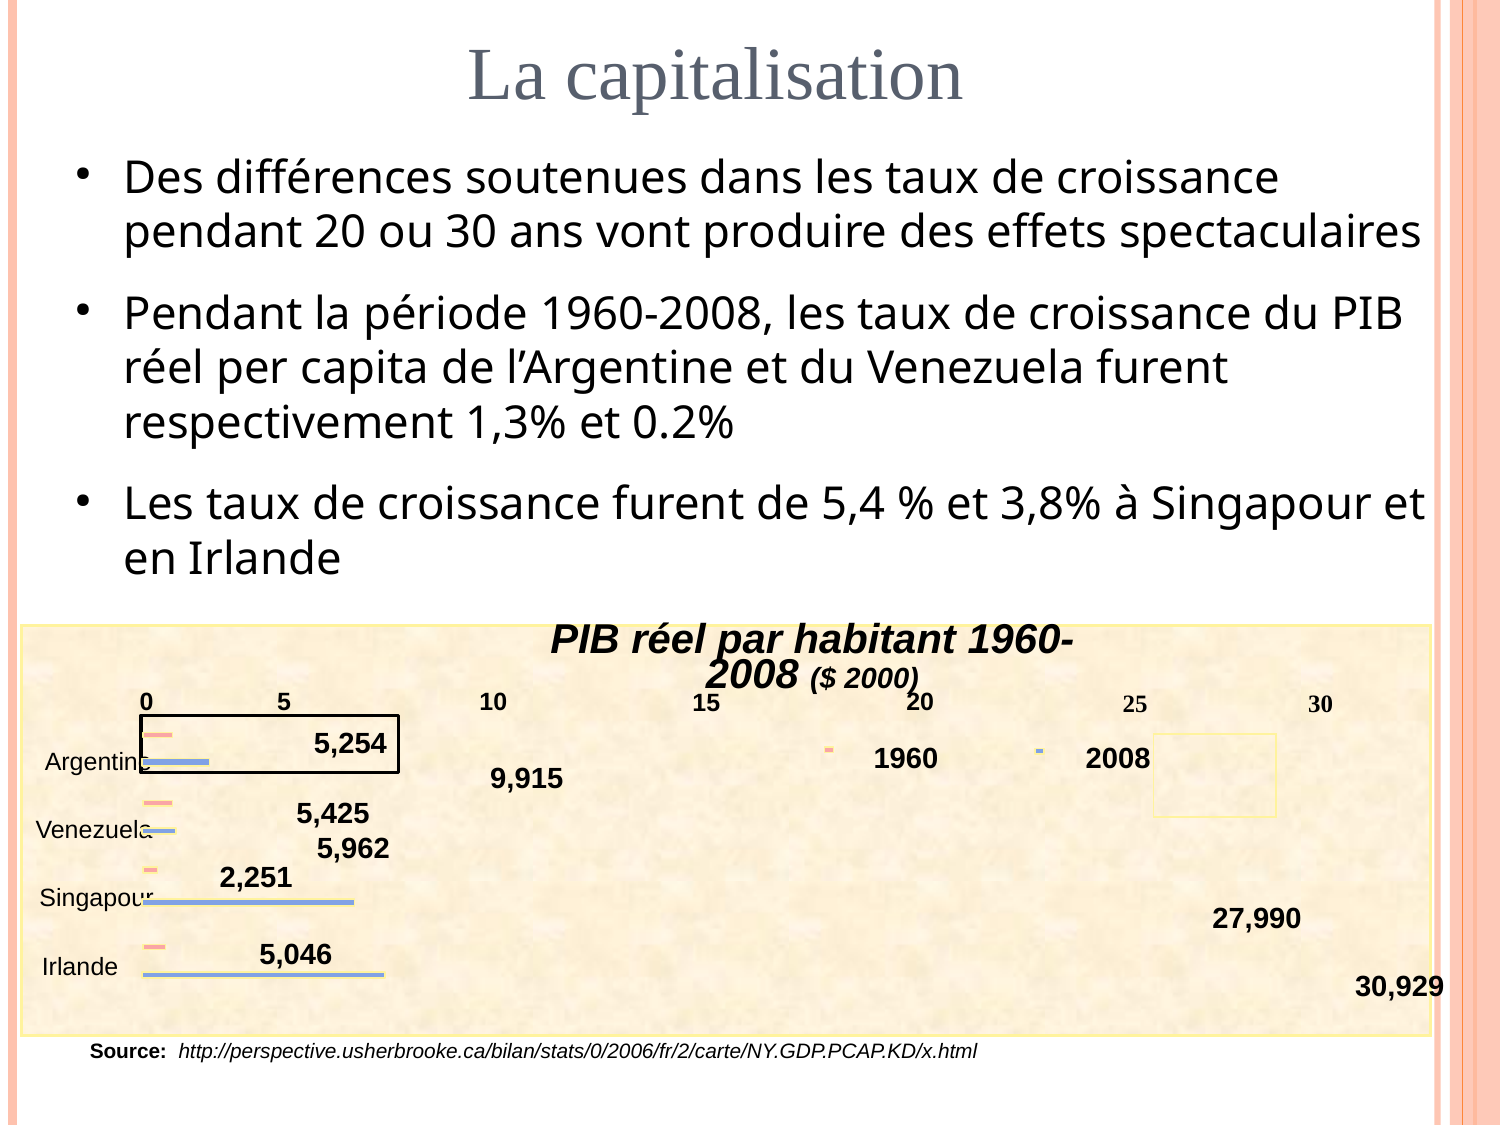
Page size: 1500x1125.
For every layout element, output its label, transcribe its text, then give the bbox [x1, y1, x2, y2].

text_box Venezuela [35, 813, 153, 844]
text_box 5,425 [296, 794, 370, 830]
text_box 25 [1122, 687, 1148, 718]
text_box 10 [479, 685, 508, 716]
text_box 30,929 [1354, 967, 1445, 1003]
text_box 5,046 [259, 935, 333, 971]
text_box La capitalisation [135, 11, 1298, 147]
text_box Singapour [39, 881, 155, 912]
list Des différences soutenues dans les taux de croissance pendant 20 ou 30 ans vont produire des effets spectaculaires Pendant la période 1960-2008, les taux de croissance du PIB réel per capita de l’Argentine et du Venezuela furent respectivement 1,3% et 0.2% Les taux de croissance furent de 5,4 % et 3,8% à Singapour et en Irlande [59, 147, 1447, 591]
text_box PIB réel par habitant 1960-2008 ($ 2000) [527, 625, 1098, 696]
text_box 5,962 [316, 829, 391, 865]
text_box [21, 625, 1431, 1036]
text_box 1960 [873, 739, 939, 775]
text_box 2,251 [219, 858, 314, 894]
text_box 5,254 [313, 724, 390, 760]
text_box 20 [906, 685, 935, 716]
text_box 27,990 [1212, 899, 1302, 935]
text_box 9,915 [490, 759, 564, 795]
text_box 2008 [1085, 739, 1151, 775]
text_box 5 [277, 685, 292, 714]
text_box Source: http://perspective.usherbrooke.ca/bilan/stats/0/2006/fr/2/carte/NY.GDP.PCAP.KD/x.html [89, 1042, 978, 1063]
text_box 0 [139, 685, 154, 714]
text_box Argentine [44, 745, 153, 776]
text_box 15 [692, 686, 721, 717]
text_box 30 [1308, 687, 1334, 718]
text_box Irlande [41, 950, 119, 981]
